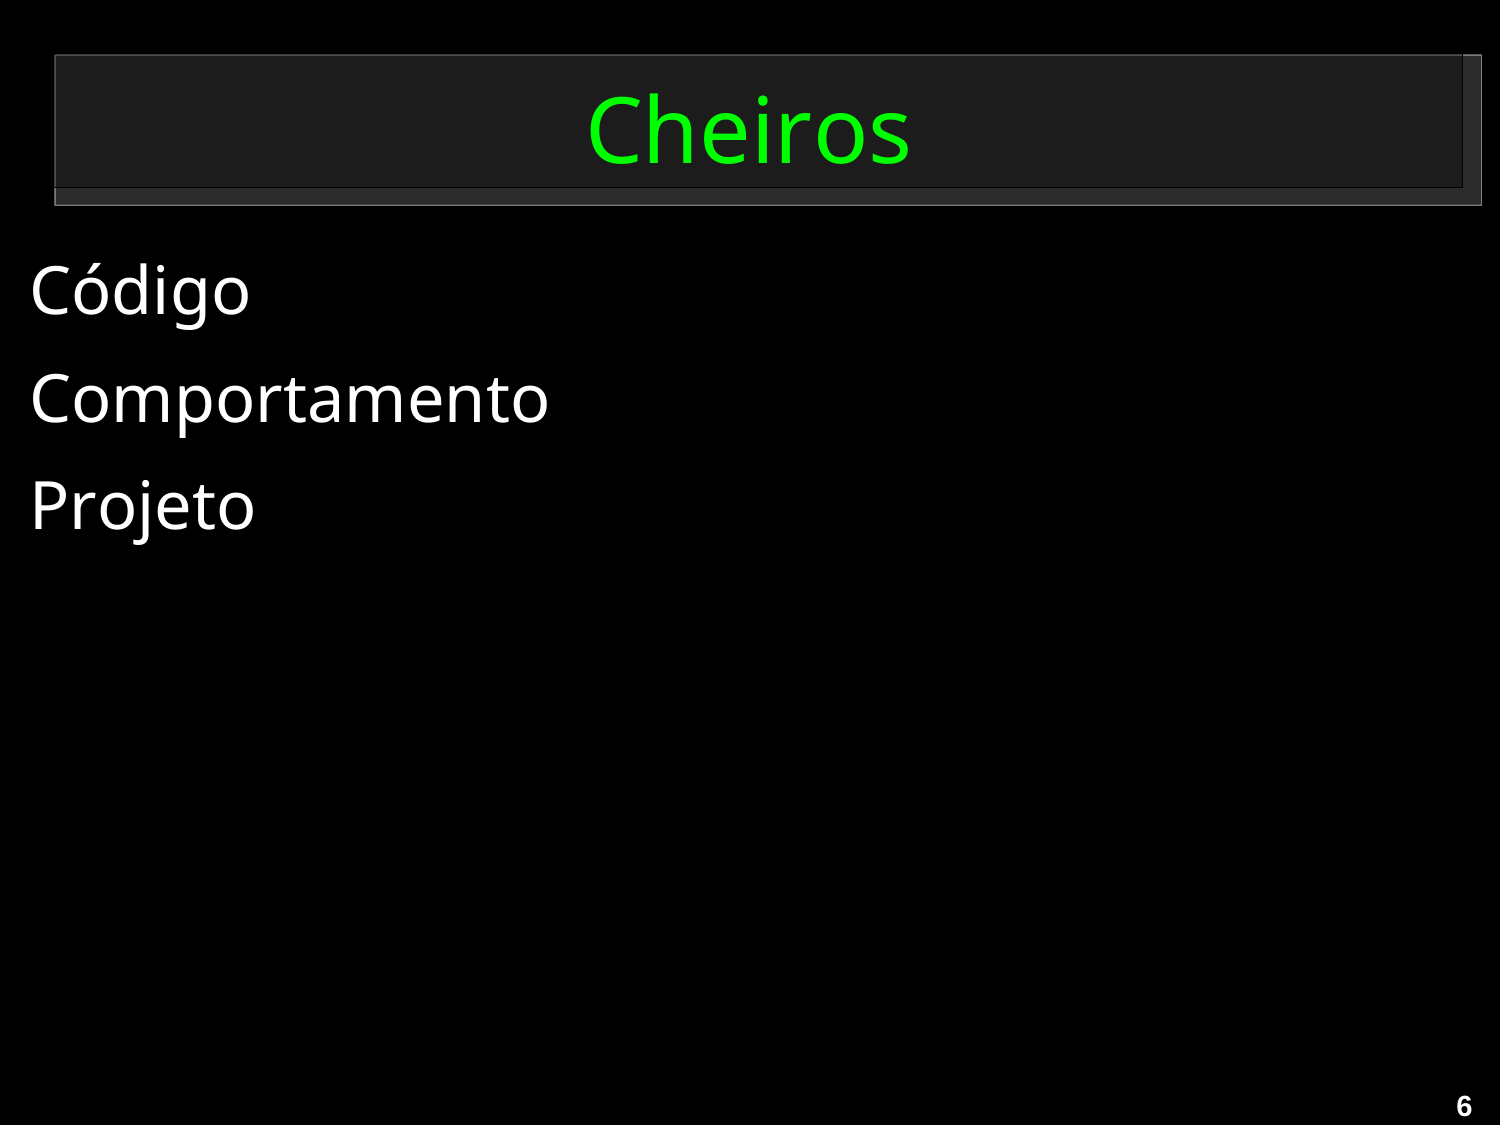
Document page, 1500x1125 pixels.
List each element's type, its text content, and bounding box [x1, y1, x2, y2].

title Cheiros [29, 38, 1469, 218]
list Código Comportamento Projeto [29, 243, 1469, 1072]
